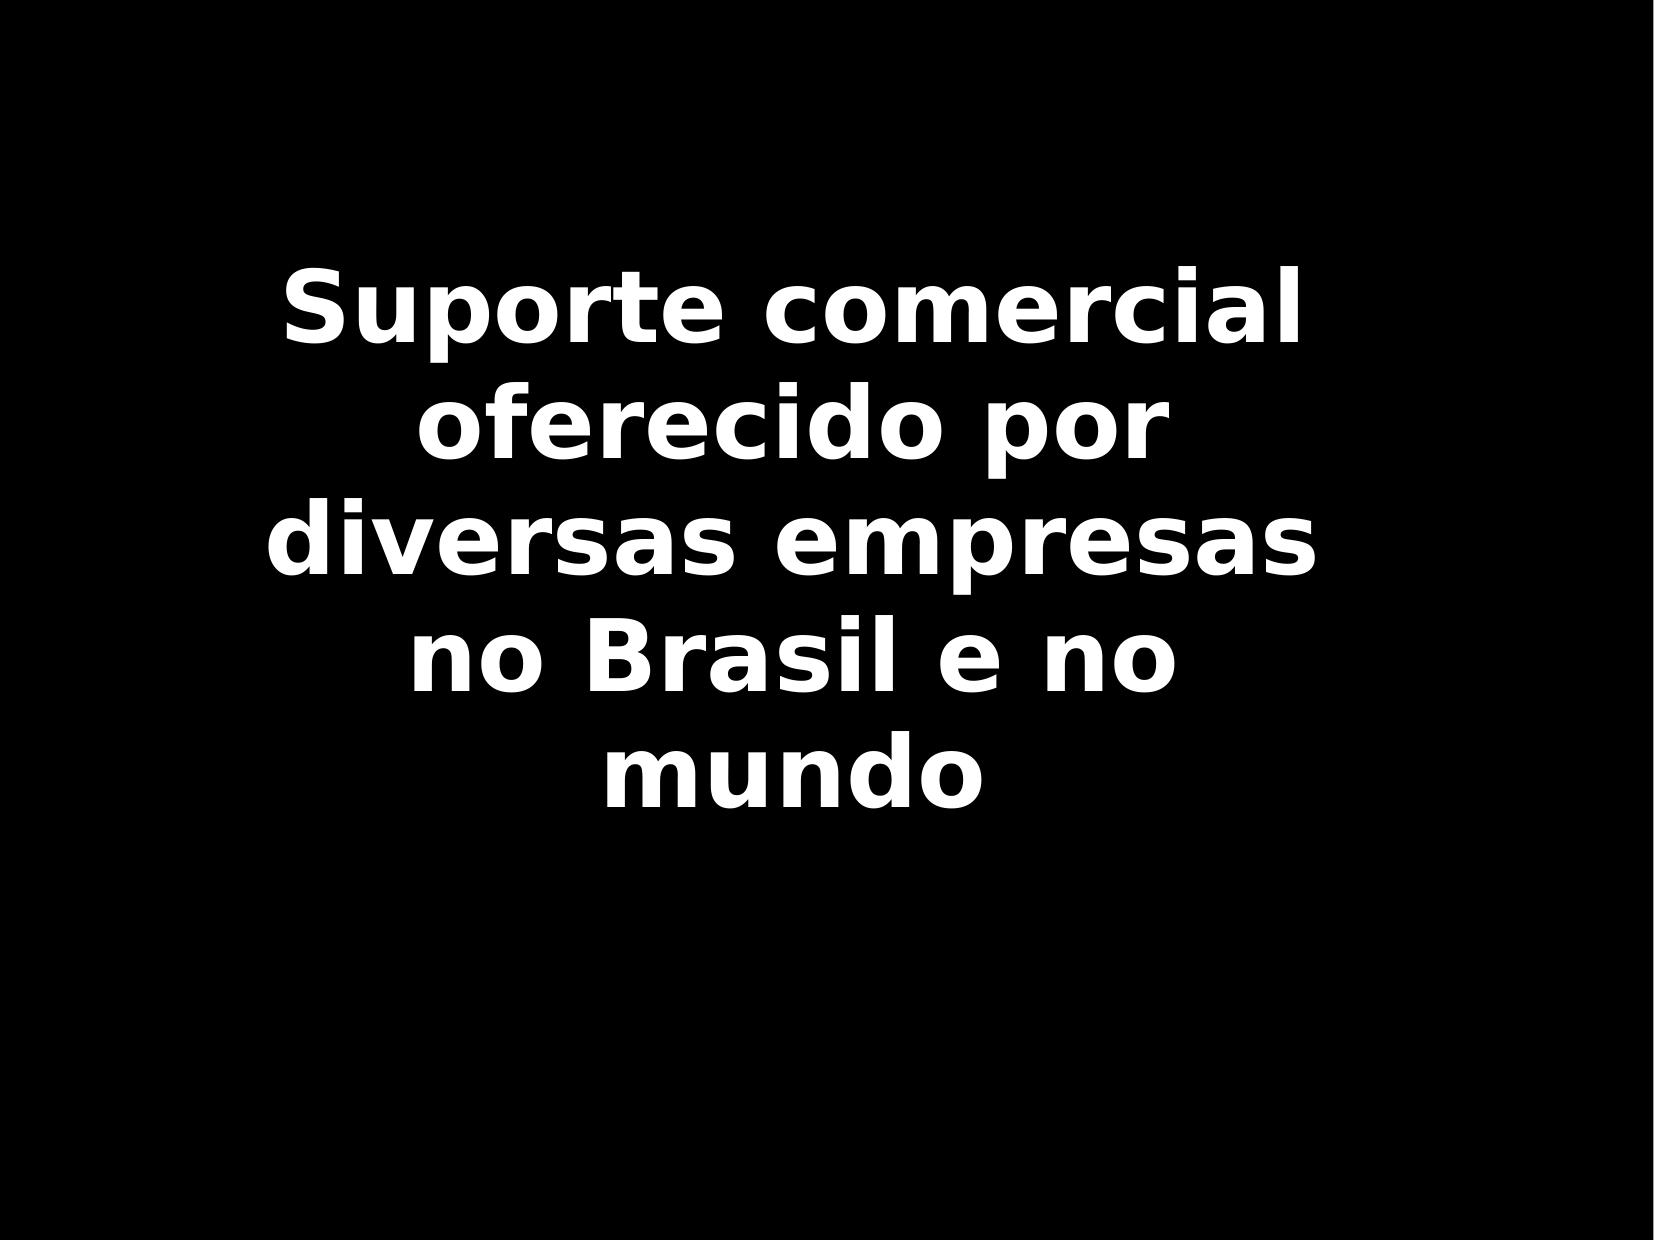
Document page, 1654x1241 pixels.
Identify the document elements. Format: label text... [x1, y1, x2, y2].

title Suporte comercial oferecido por diversas empresas no Brasil e no mundo [222, 29, 1365, 1052]
